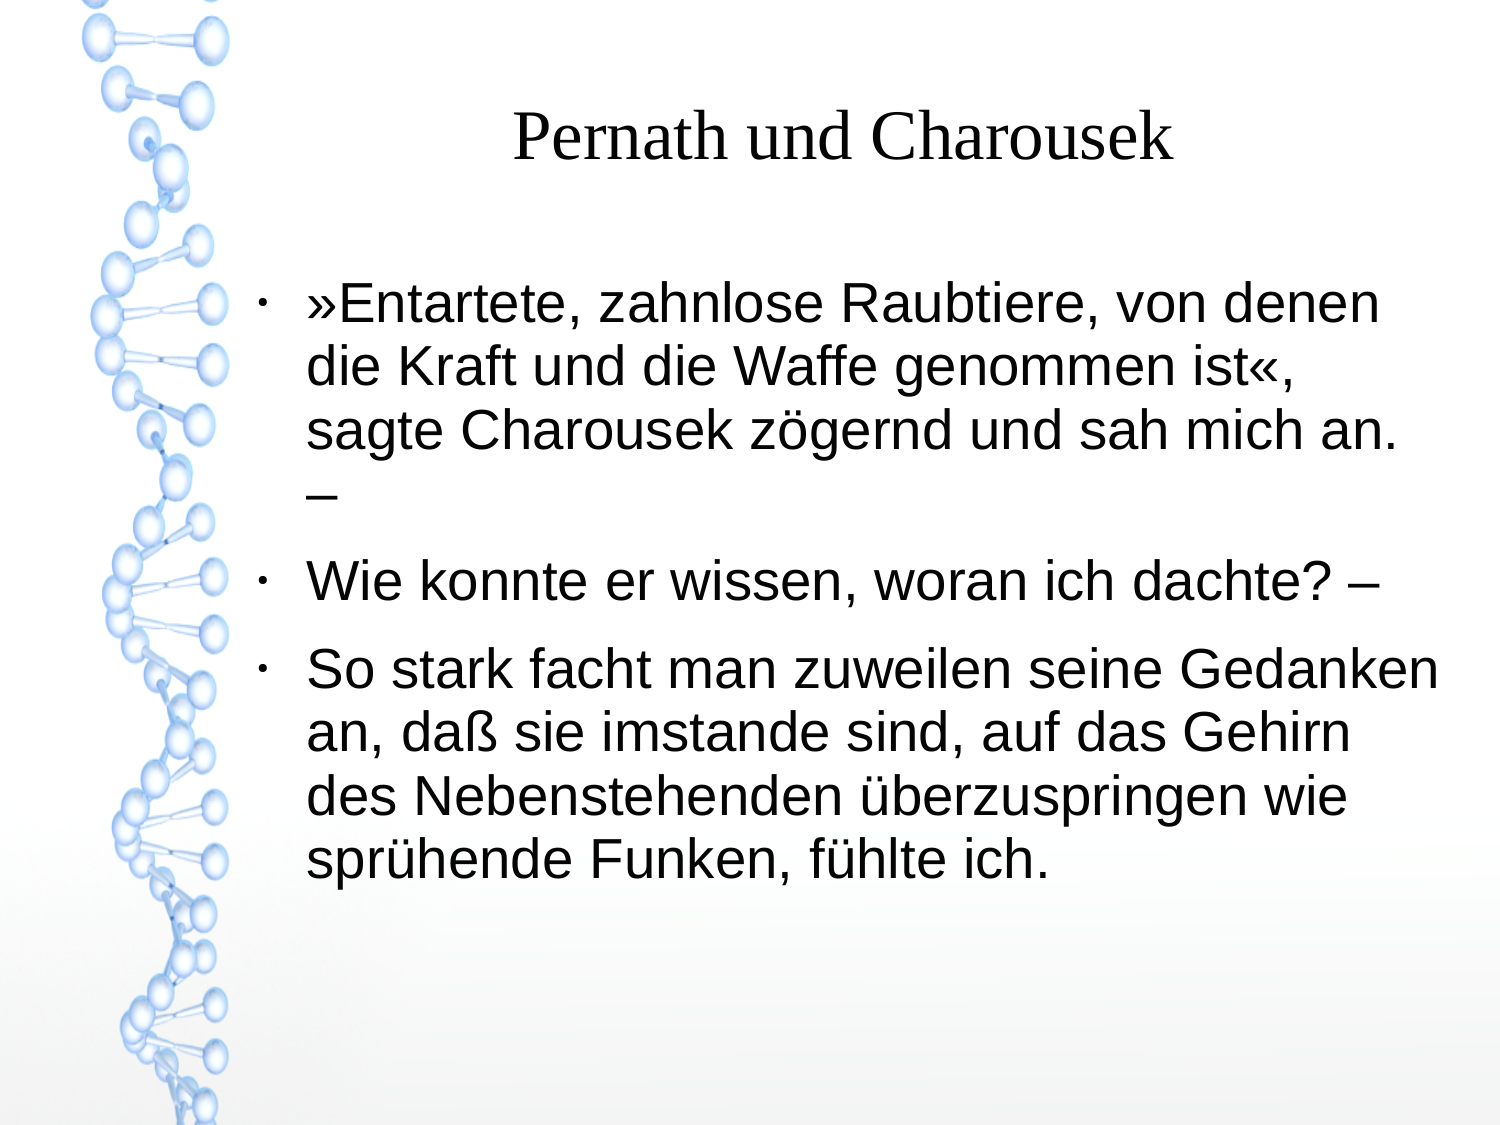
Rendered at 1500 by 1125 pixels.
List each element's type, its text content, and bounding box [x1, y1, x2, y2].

picture [0, 0, 1500, 1125]
title Pernath und Charousek [241, 42, 1447, 229]
list »Entartete, zahnlose Raubtiere, von denen die Kraft und die Waffe genommen ist«, sagte Charousek zögernd und sah mich an. – Wie konnte er wissen, woran ich dachte? – So stark facht man zuweilen seine Gedanken an, daß sie imstande sind, auf das Gehirn des Nebenstehenden überzuspringen wie sprühende Funken, fühlte ich. [241, 271, 1447, 924]
